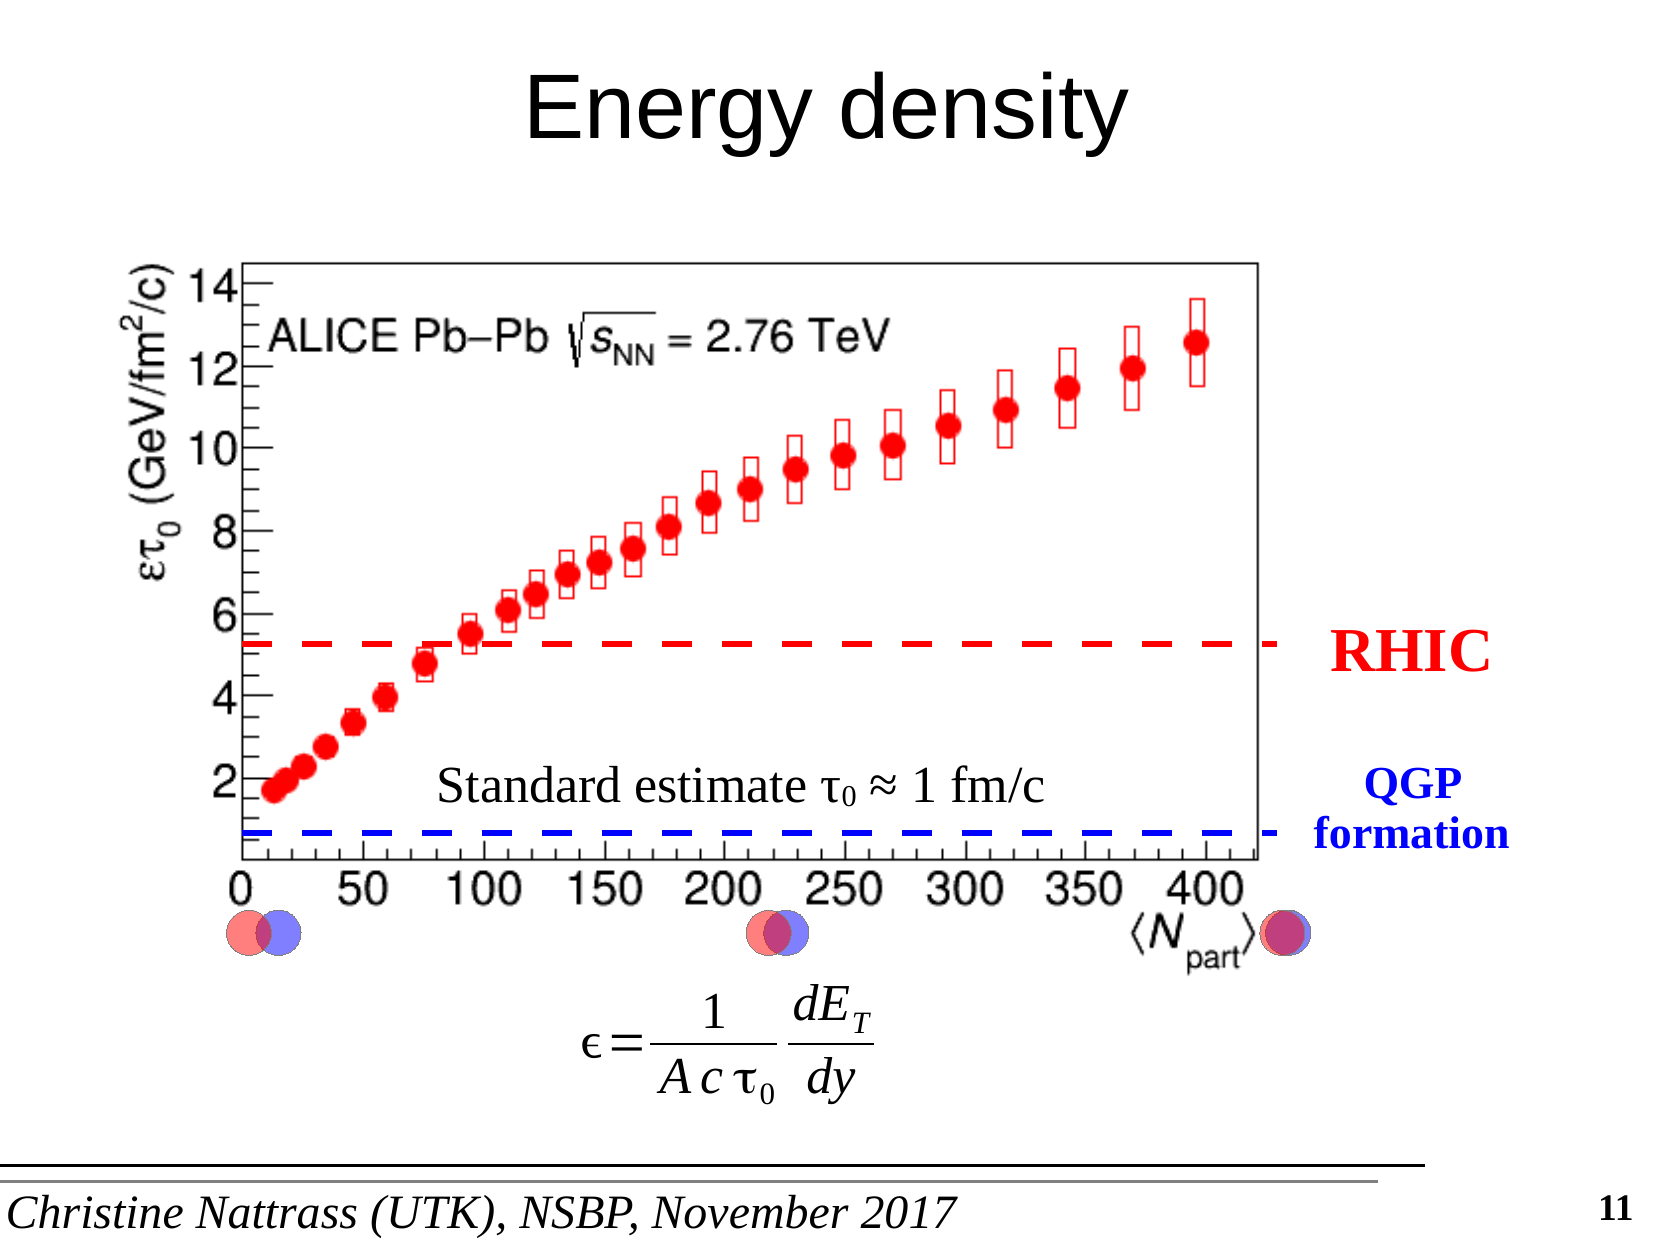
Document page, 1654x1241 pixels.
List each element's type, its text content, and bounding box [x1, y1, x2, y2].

text_box Standard estimate τ0 ≈ 1 fm/c [421, 749, 1289, 839]
picture [111, 249, 1293, 987]
text_box [746, 910, 809, 956]
text_box [1259, 910, 1311, 956]
title Energy density [82, 2, 1571, 211]
text_box [226, 910, 302, 956]
text_box QGP formation [1288, 750, 1536, 918]
text_box RHIC [1288, 608, 1536, 693]
chart [573, 973, 884, 1113]
